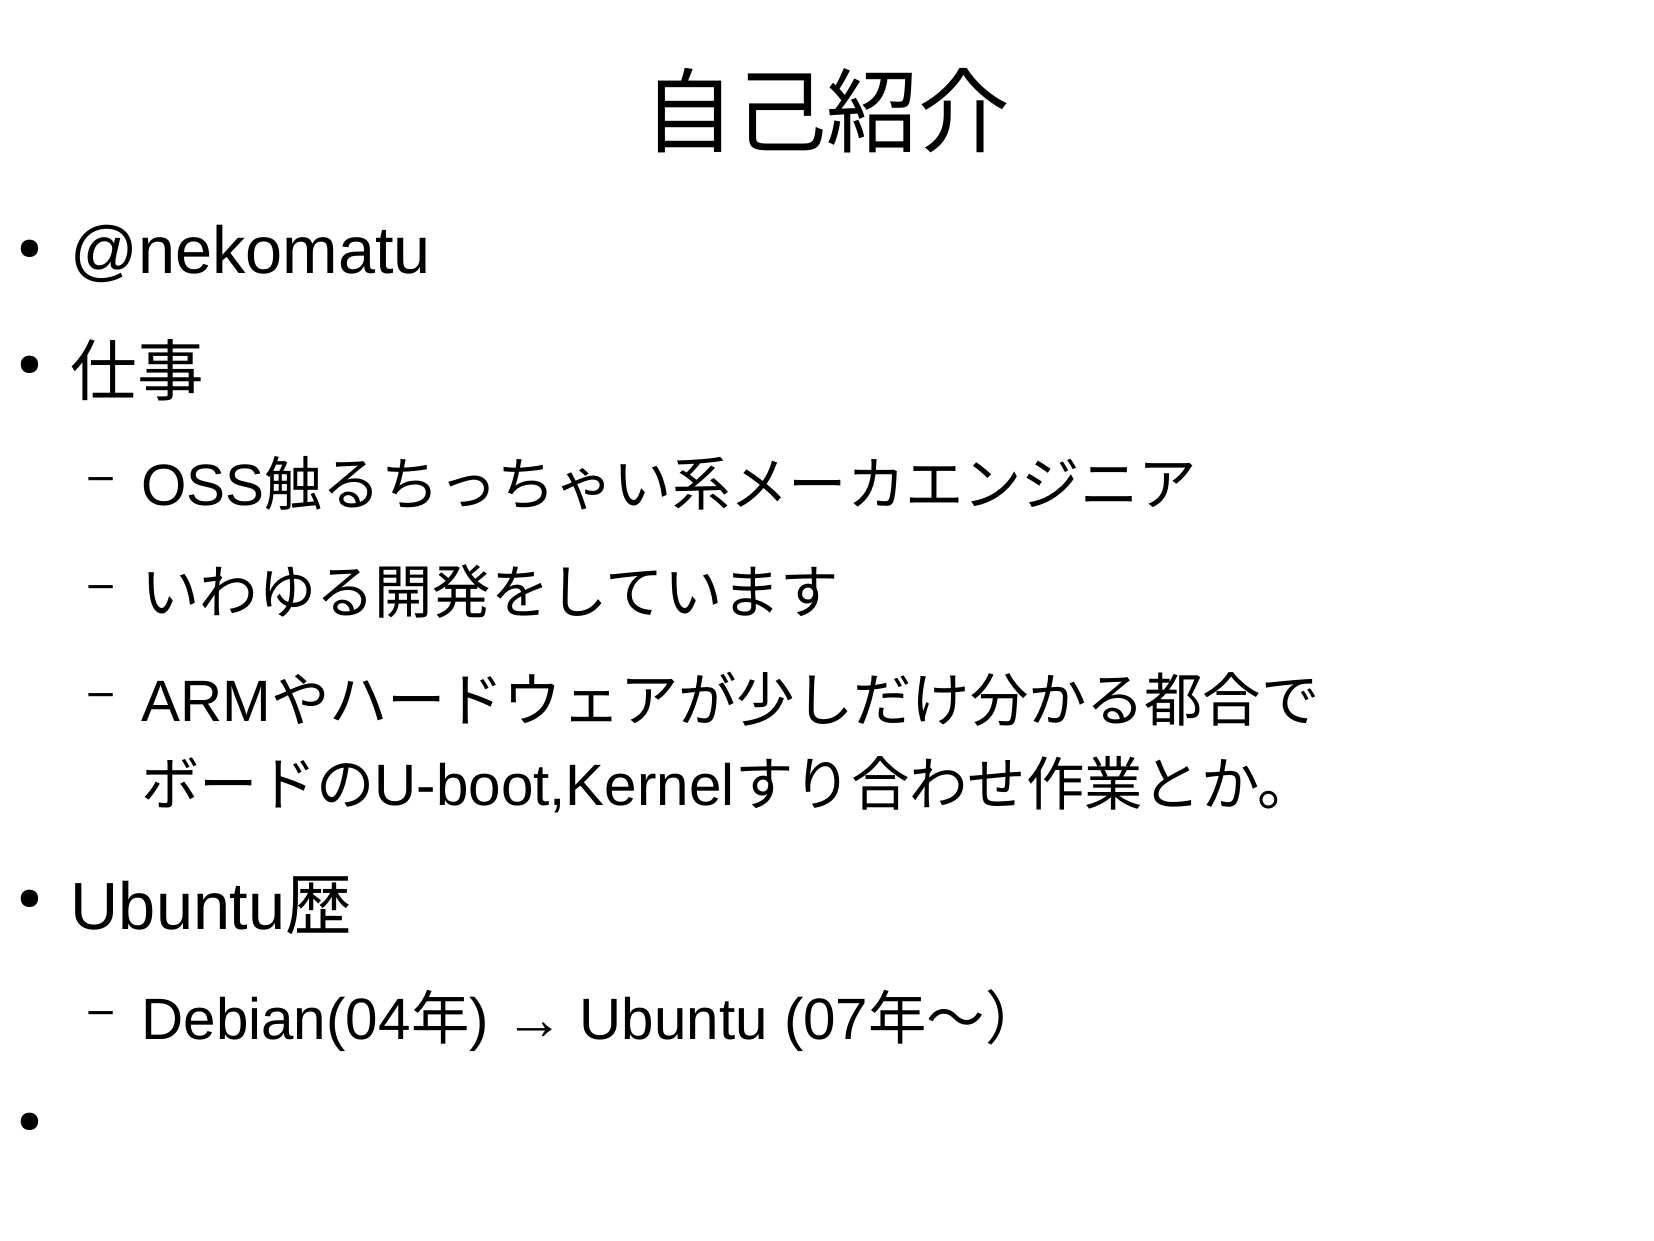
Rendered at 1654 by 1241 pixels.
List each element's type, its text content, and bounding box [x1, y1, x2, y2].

title 自己紹介 [0, 2, 1654, 210]
list @nekomatu 仕事 OSS触るちっちゃい系メーカエンジニア いわゆる開発をしています ARMやハードウェアが少しだけ分かる都合で ボードのU-boot,Kernelすり合わせ作業とか。 Ubuntu歴 Debian(04年) → Ubuntu (07年〜） [0, 213, 1642, 1178]
